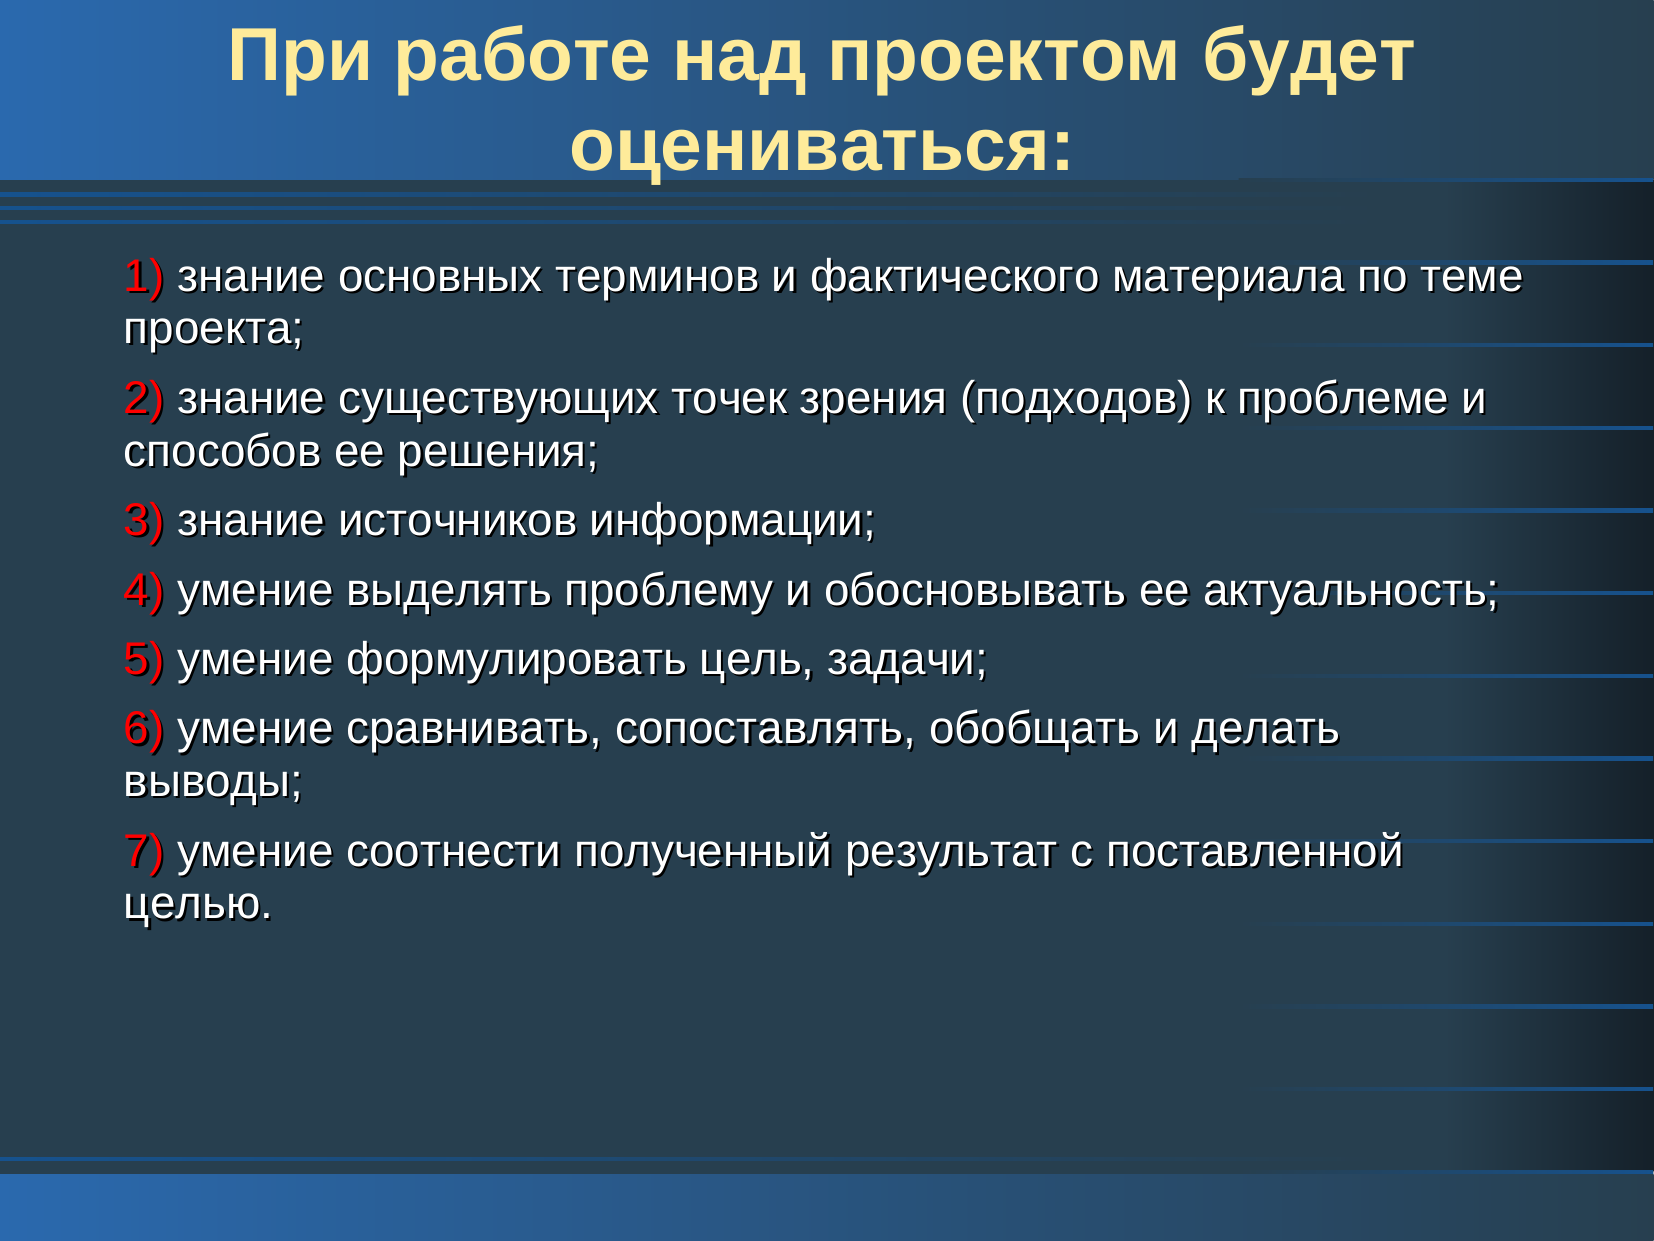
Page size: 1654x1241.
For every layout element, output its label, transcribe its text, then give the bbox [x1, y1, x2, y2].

title При работе над проектом будет оцениваться: [91, 9, 1553, 184]
list 1) знание основных терминов и фактического материала по теме проекта; 2) знание существующих точек зрения (подходов) к проблеме и способов ее решения; 3) знание источников информации; 4) умение выделять проблему и обосновывать ее актуальность; 5) умение формулировать цель, задачи; 6) умение сравнивать, сопоставлять, обобщать и делать выводы; 7) умение соотнести полученный результат с поставленной целью. [123, 247, 1530, 1052]
